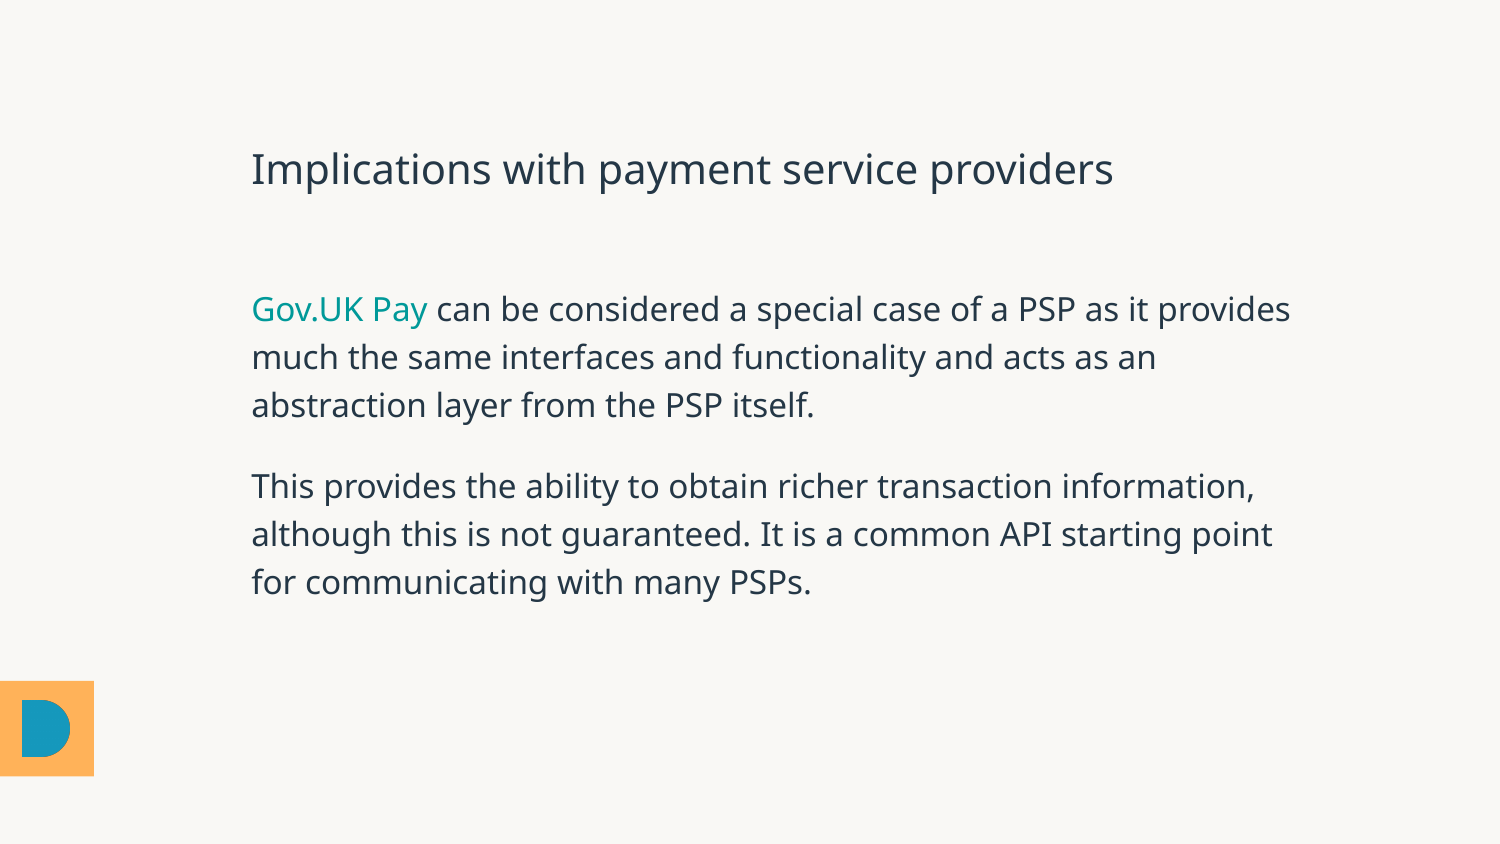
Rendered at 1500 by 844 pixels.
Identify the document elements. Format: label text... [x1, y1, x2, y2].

title Implications with payment service providers [236, 118, 1329, 238]
list Gov.UK Pay can be considered a special case of a PSP as it provides much the same interfaces and functionality and acts as an abstraction layer from the PSP itself. This provides the ability to obtain richer transaction information, although this is not guaranteed. It is a common API starting point for communicating with many PSPs. [236, 265, 1329, 681]
picture [22, 700, 70, 757]
